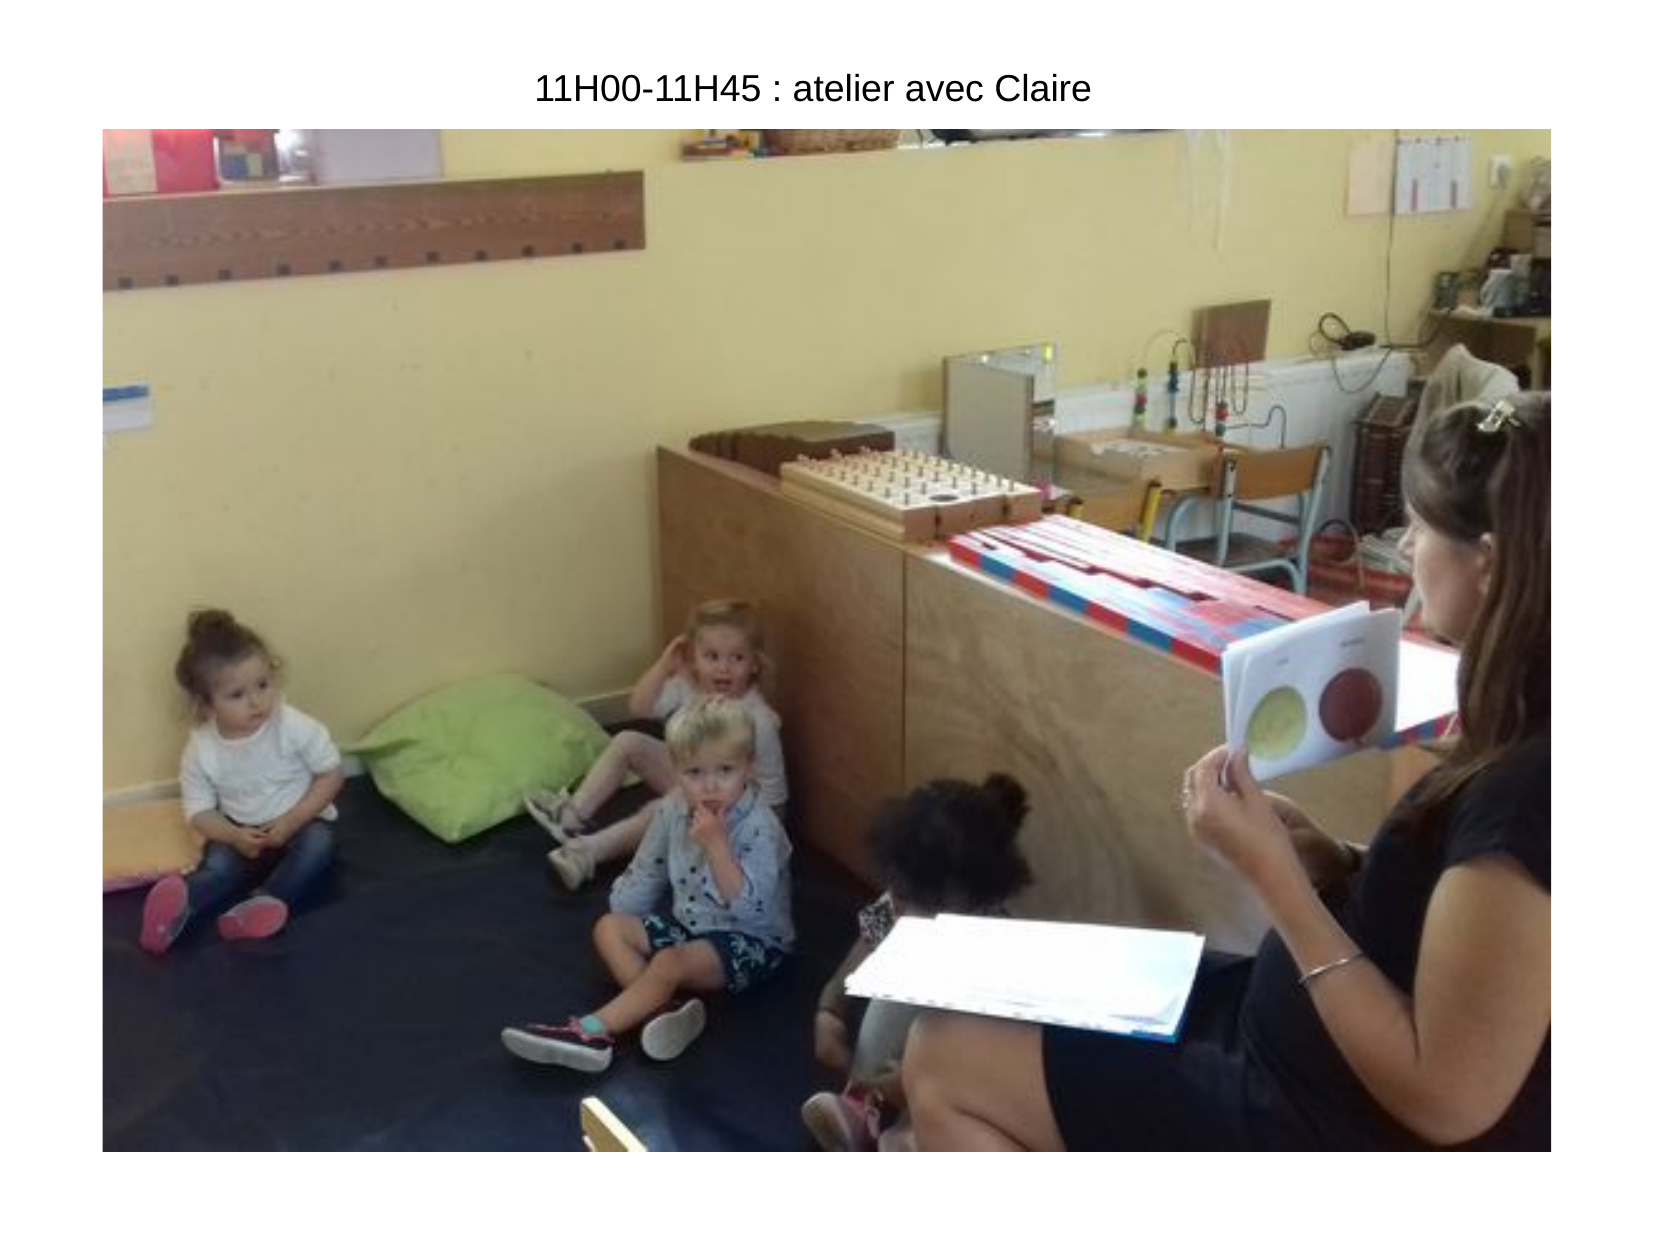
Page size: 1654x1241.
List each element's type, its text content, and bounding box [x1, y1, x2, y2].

text_box 11H00-11H45 : atelier avec Claire [519, 60, 1134, 130]
picture [102, 129, 1552, 1152]
